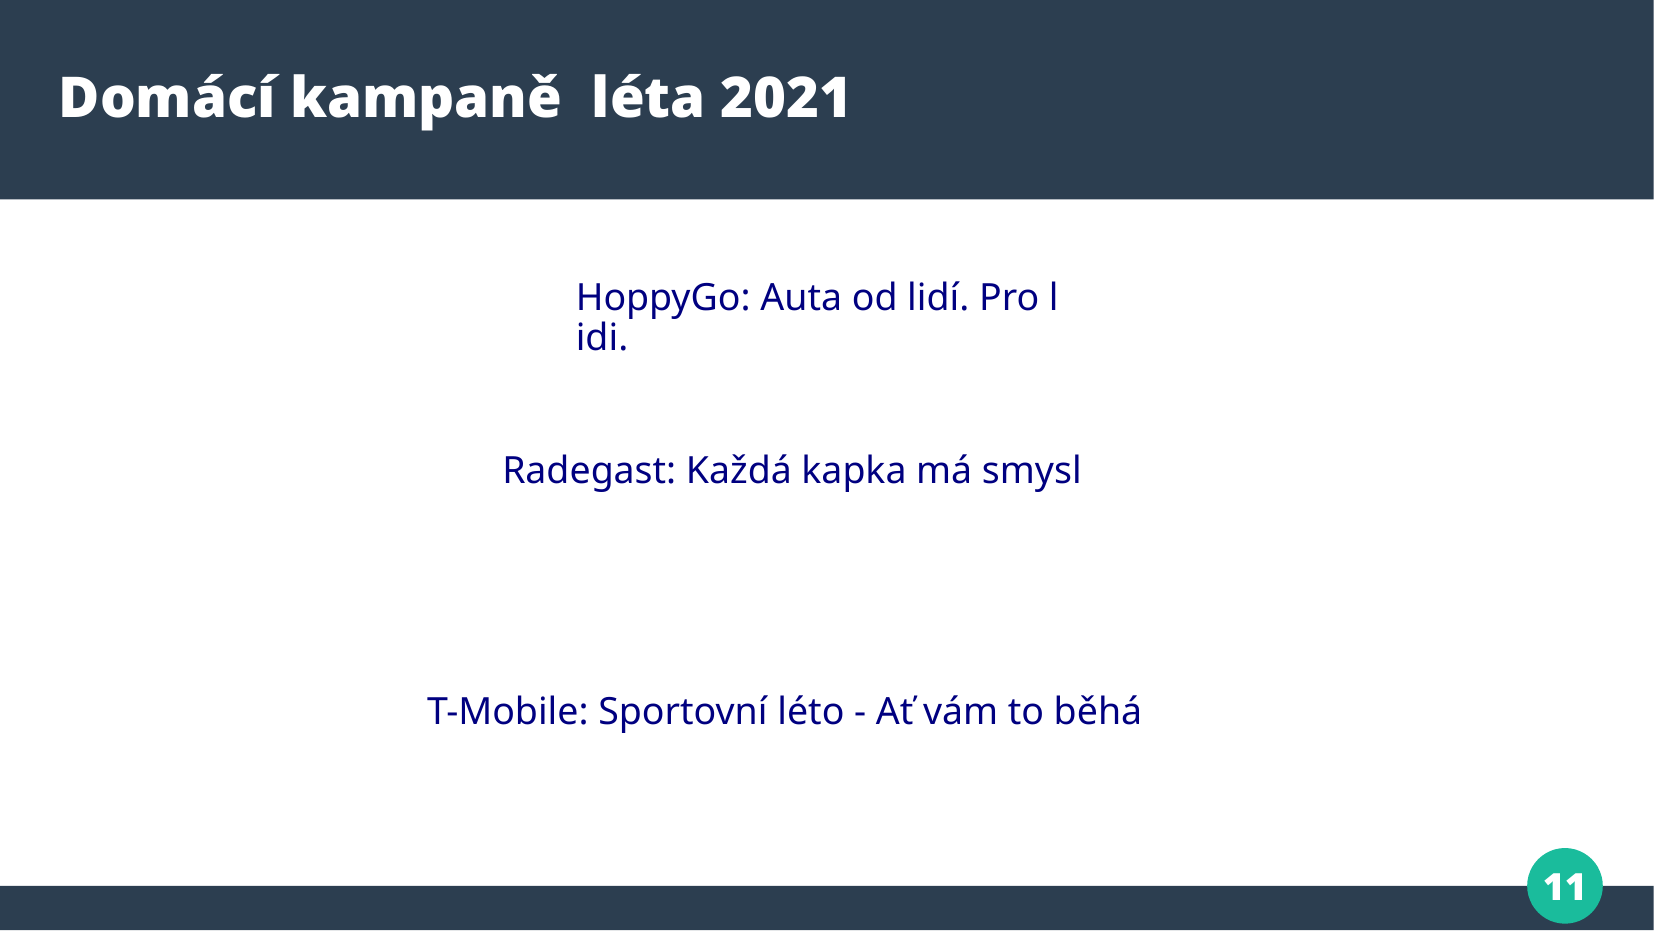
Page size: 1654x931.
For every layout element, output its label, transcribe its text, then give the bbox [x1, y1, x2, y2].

title Domácí kampaně léta 2021 [59, 37, 1595, 155]
text_box T-Mobile: Sportovní léto - Ať vám to běhá [383, 679, 1187, 742]
text_box HoppyGo: Auta od lidí. Pro lidi. [561, 267, 1075, 325]
text_box Radegast: Každá kapka má smysl [413, 437, 1182, 501]
